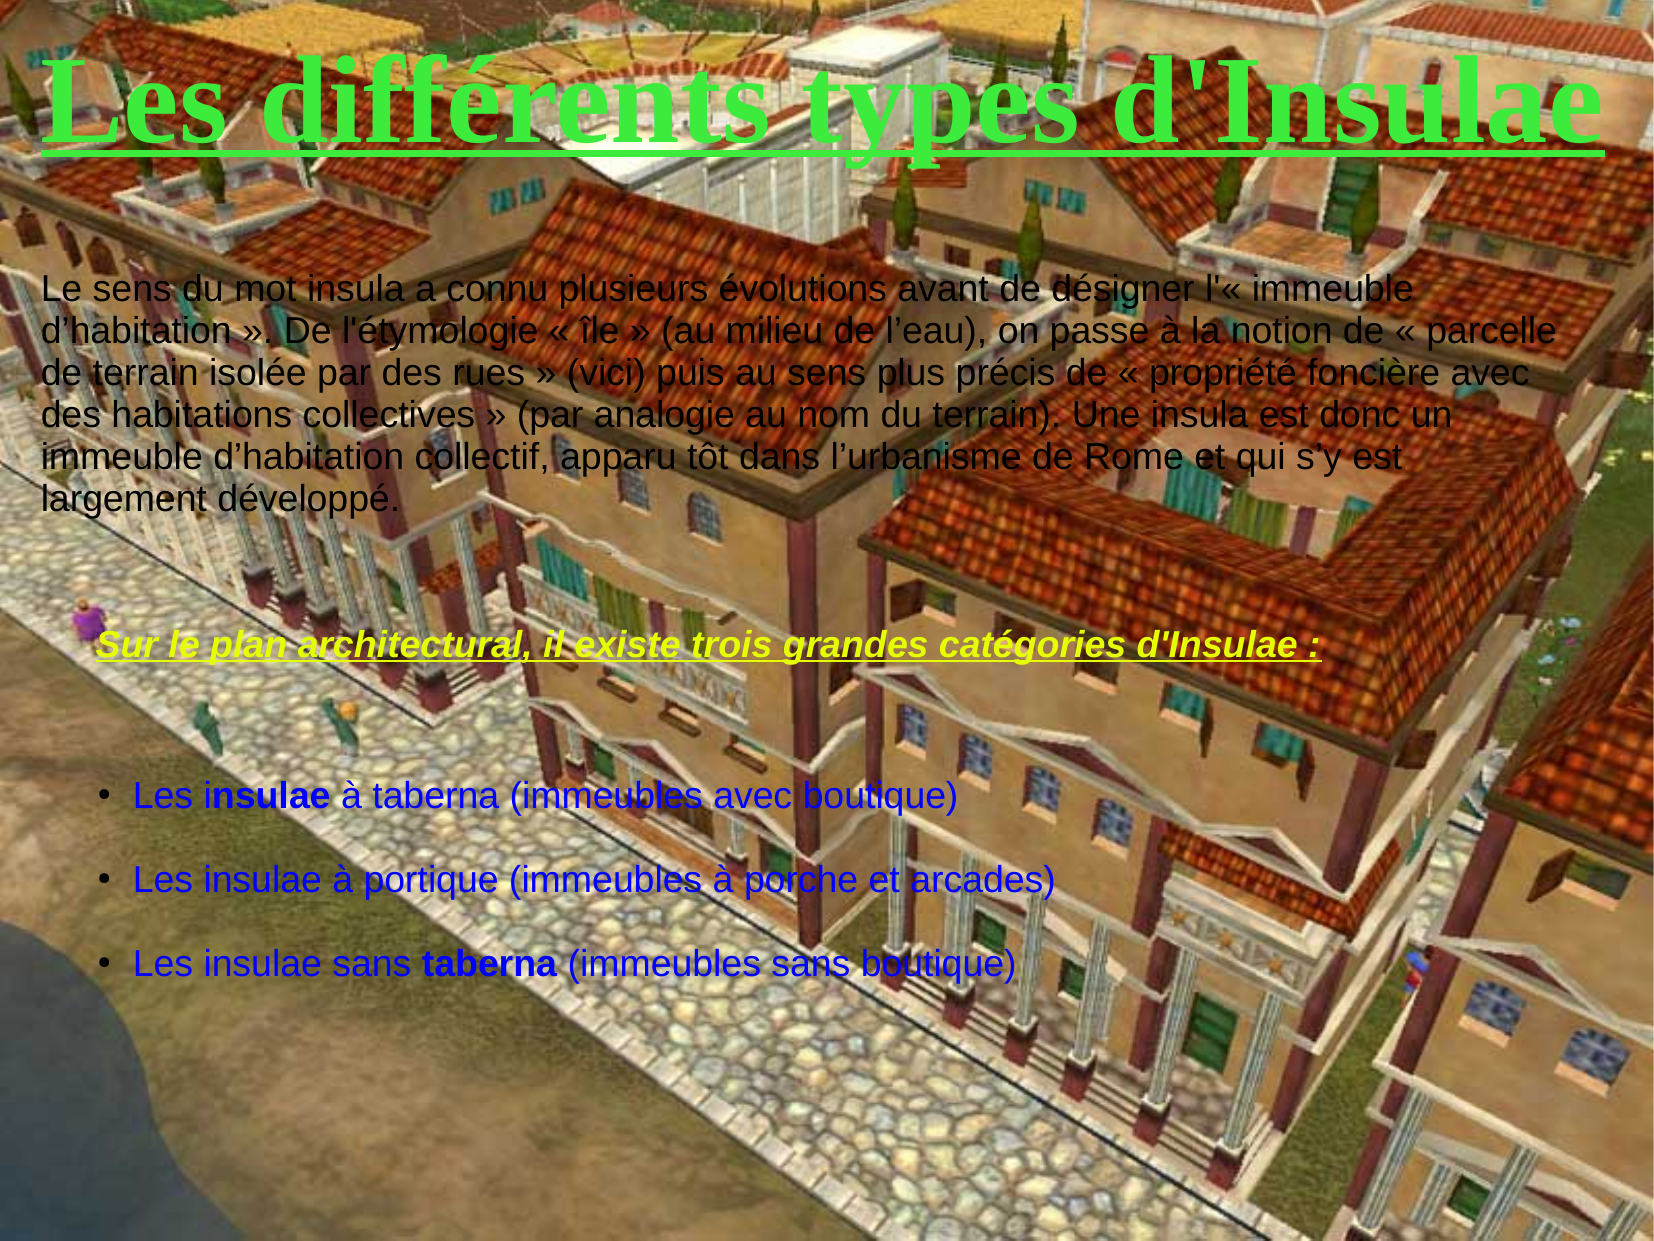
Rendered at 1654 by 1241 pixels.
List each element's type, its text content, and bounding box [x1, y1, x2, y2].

text_box Le sens du mot insula a connu plusieurs évolutions avant de désigner l'« immeuble d’habitation ». De l'étymologie « île » (au milieu de l’eau), on passe à la notion de « parcelle de terrain isolée par des rues » (vici) puis au sens plus précis de « propriété foncière avec des habitations collectives » (par analogie au nom du terrain). Une insula est donc un immeuble d’habitation collectif, apparu tôt dans l’urbanisme de Rome et qui s’y est largement développé. [26, 259, 1595, 527]
text_box Les insulae à taberna (immeubles avec boutique) Les insulae à portique (immeubles à porche et arcades) Les insulae sans taberna (immeubles sans boutique) [82, 767, 1217, 993]
text_box Les différents types d'Insulae [26, 23, 1654, 178]
picture [0, 0, 1654, 1241]
text_box Sur le plan architectural, il existe trois grandes catégories d'Insulae : [0, 616, 1453, 674]
